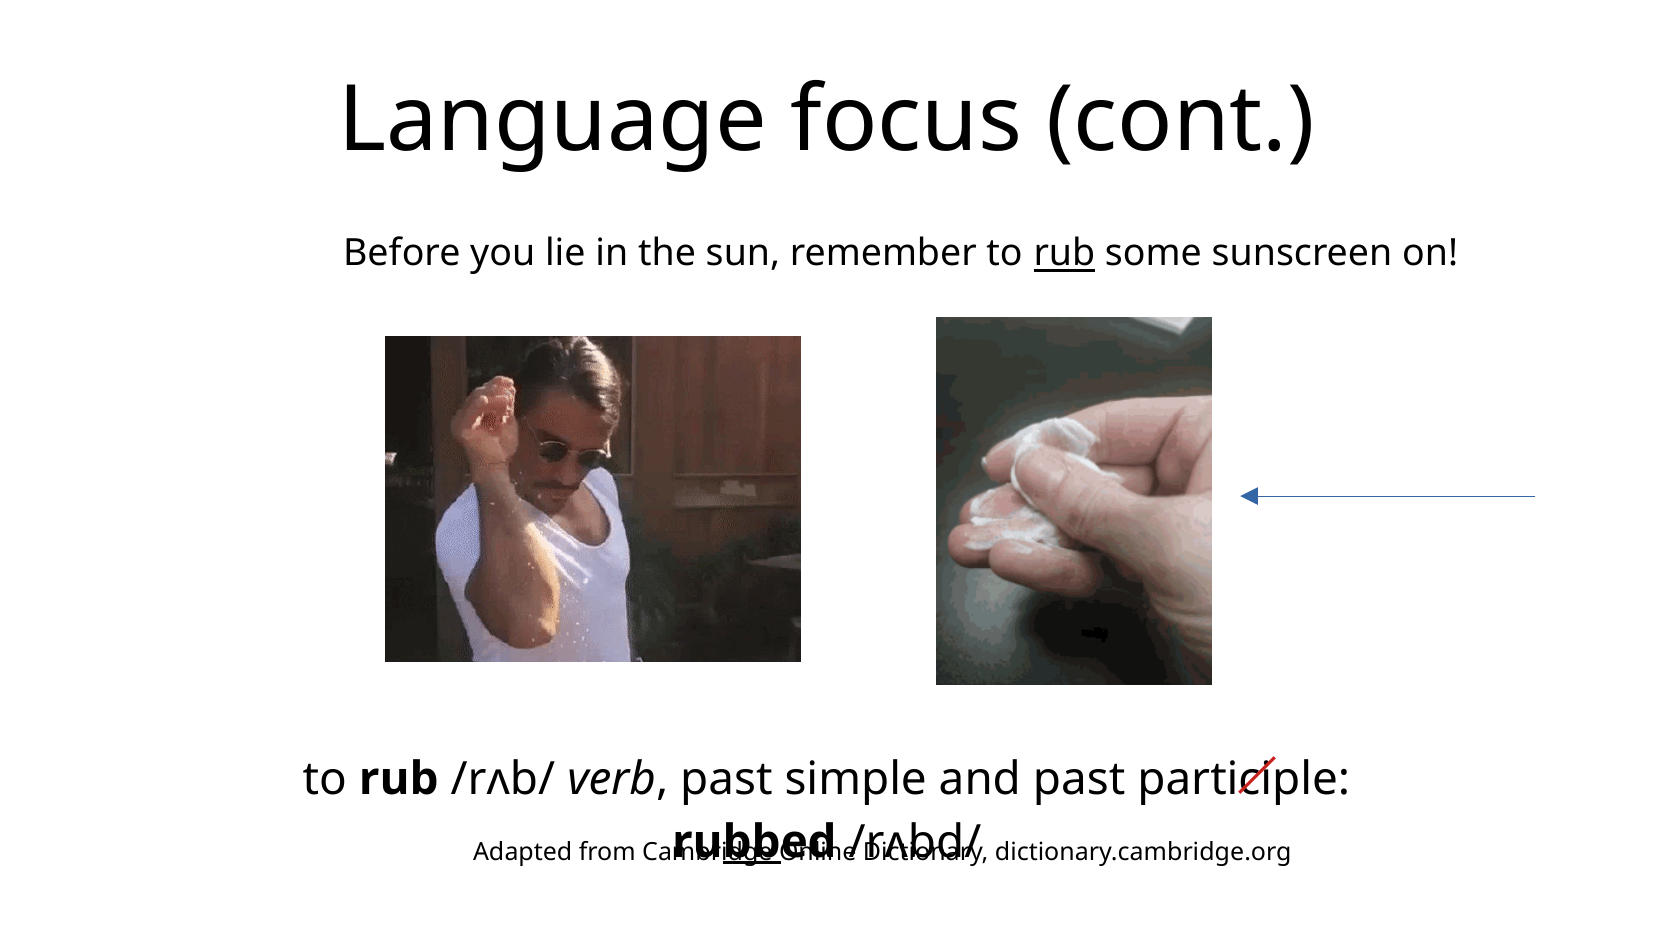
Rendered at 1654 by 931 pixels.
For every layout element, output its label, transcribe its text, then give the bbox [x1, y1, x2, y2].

picture [385, 336, 801, 662]
text_box Before you lie in the sun, remember to rub some sunscreen on! [328, 218, 1326, 277]
title Language focus (cont.) [82, 37, 1571, 193]
text_box Adapted from Cambridge Online Dictionary, dictionary.cambridge.org [458, 826, 1196, 871]
picture [936, 317, 1212, 685]
text_box to rub /rʌb/ verb, past simple and past participle: rubbed /rʌbd/ [191, 738, 1462, 860]
